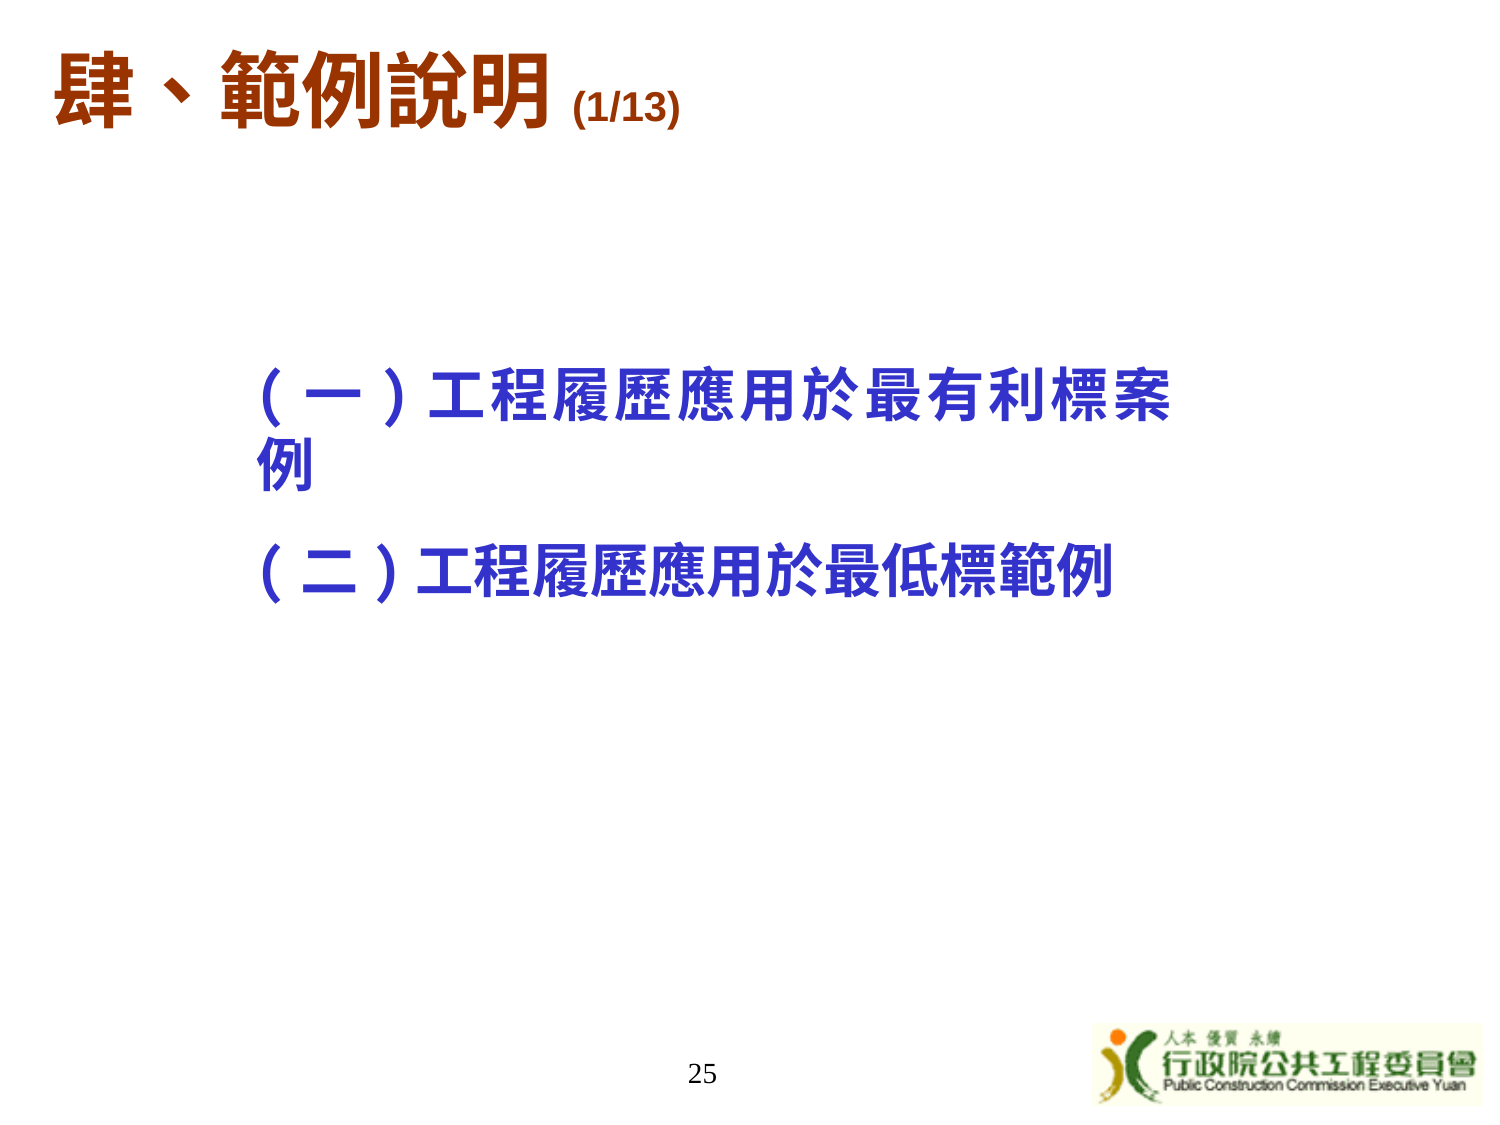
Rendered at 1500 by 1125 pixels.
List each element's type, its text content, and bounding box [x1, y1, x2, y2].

text_box <編號> [643, 1046, 762, 1098]
title 肆、範例說明(1/13) [37, 25, 1461, 152]
text_box (一)工程履歷應用於最有利標案例 (二)工程履歷應用於最低標範例 [242, 349, 1188, 612]
picture [1092, 1023, 1483, 1106]
